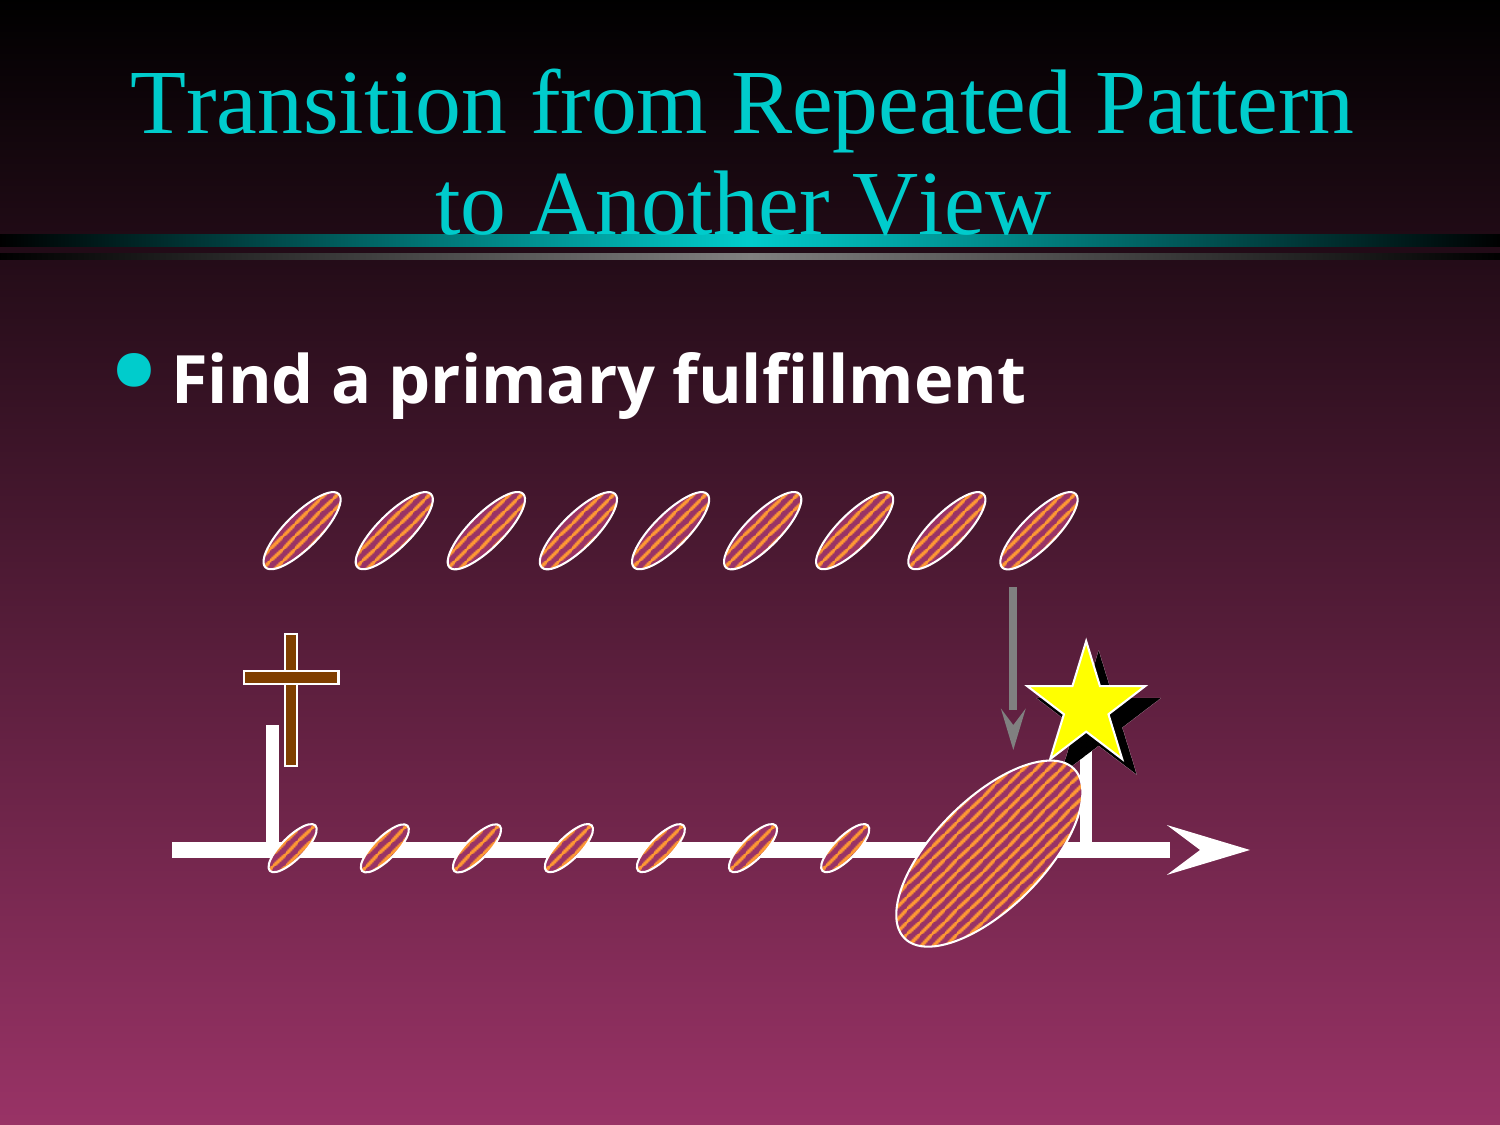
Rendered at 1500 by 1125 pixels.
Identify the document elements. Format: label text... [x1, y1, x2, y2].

text_box [447, 492, 525, 570]
list Find a primary fulfillment [99, 324, 1388, 513]
text_box [263, 492, 341, 570]
text_box [452, 824, 502, 873]
text_box [544, 824, 593, 873]
text_box [636, 824, 685, 873]
text_box [908, 492, 986, 570]
text_box [243, 633, 339, 767]
text_box [821, 824, 870, 873]
title Transition from Repeated Pattern to Another View [99, 43, 1388, 263]
text_box [539, 492, 617, 570]
text_box [724, 492, 802, 570]
text_box [816, 492, 894, 570]
text_box [896, 641, 1146, 947]
text_box [355, 492, 433, 570]
text_box [728, 824, 778, 873]
text_box [268, 824, 317, 873]
text_box [360, 824, 409, 873]
text_box [632, 492, 710, 570]
text_box [1000, 492, 1078, 570]
